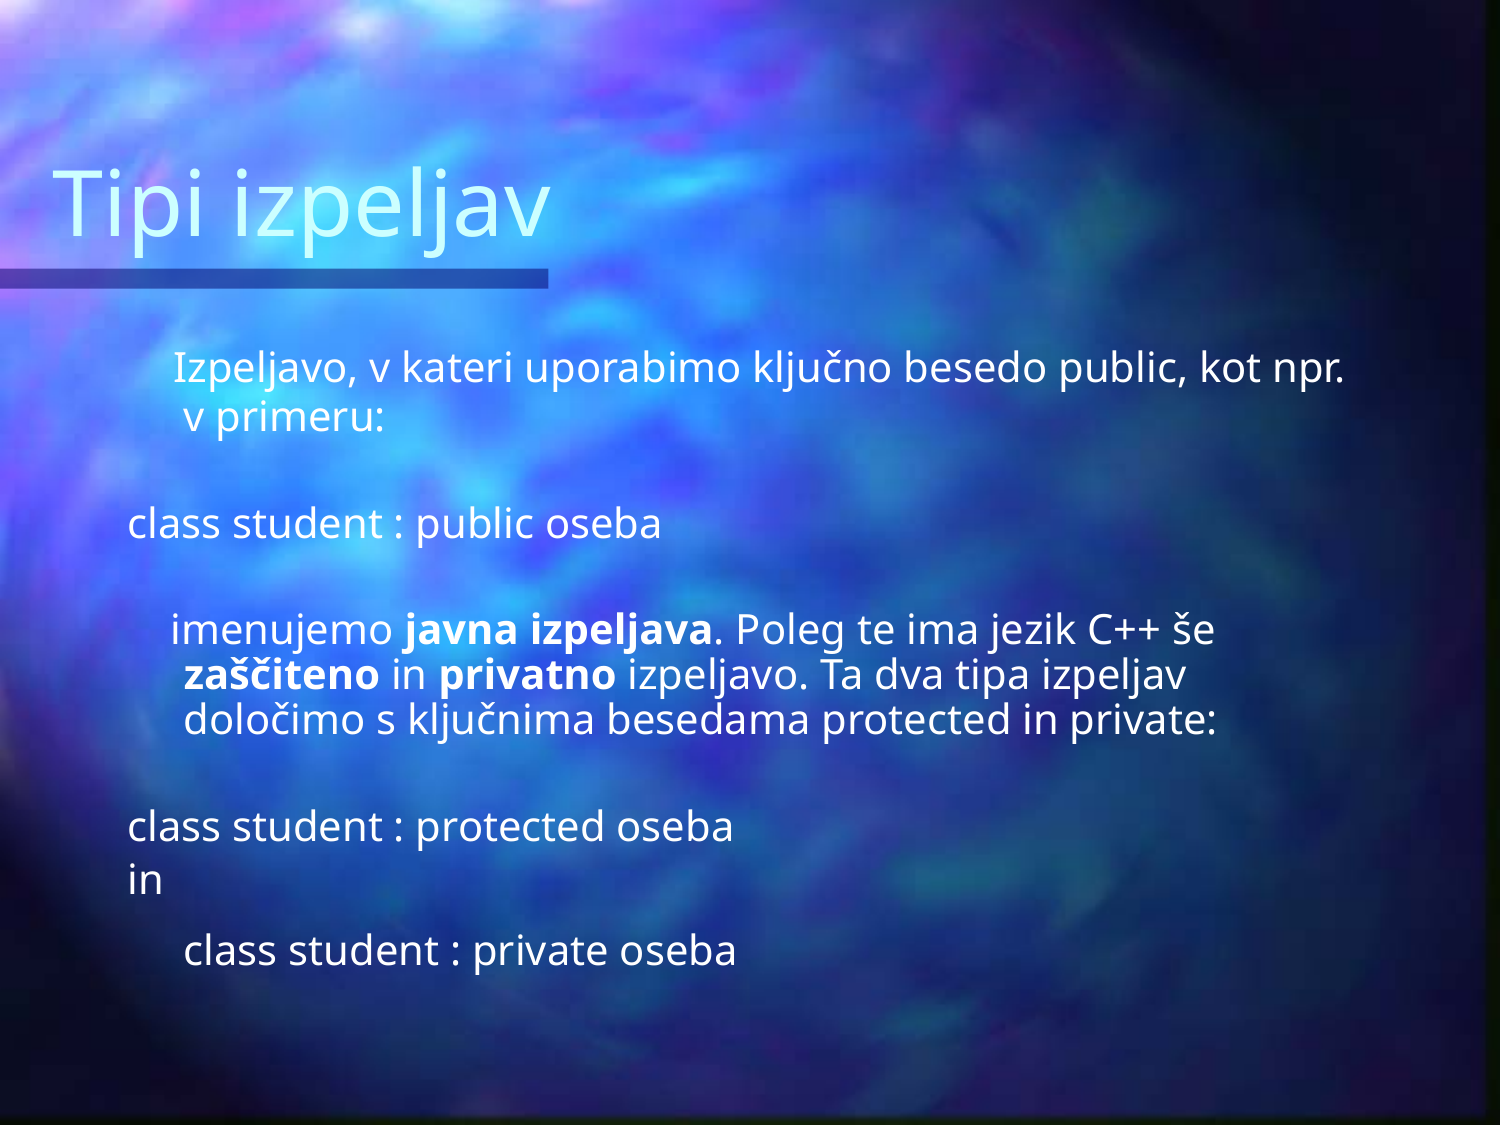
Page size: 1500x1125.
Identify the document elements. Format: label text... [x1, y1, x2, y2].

picture [0, 0, 1500, 1125]
title Tipi izpeljav [37, 75, 1313, 263]
list Izpeljavo, v kateri uporabimo ključno besedo public, kot npr. v primeru: class student : public oseba imenujemo javna izpeljava. Poleg te ima jezik C++ še zaščiteno in privatno izpeljavo. Ta dva tipa izpeljav določimo s ključnima besedama protected in private: class student : protected oseba in class student : private oseba [112, 324, 1388, 1000]
